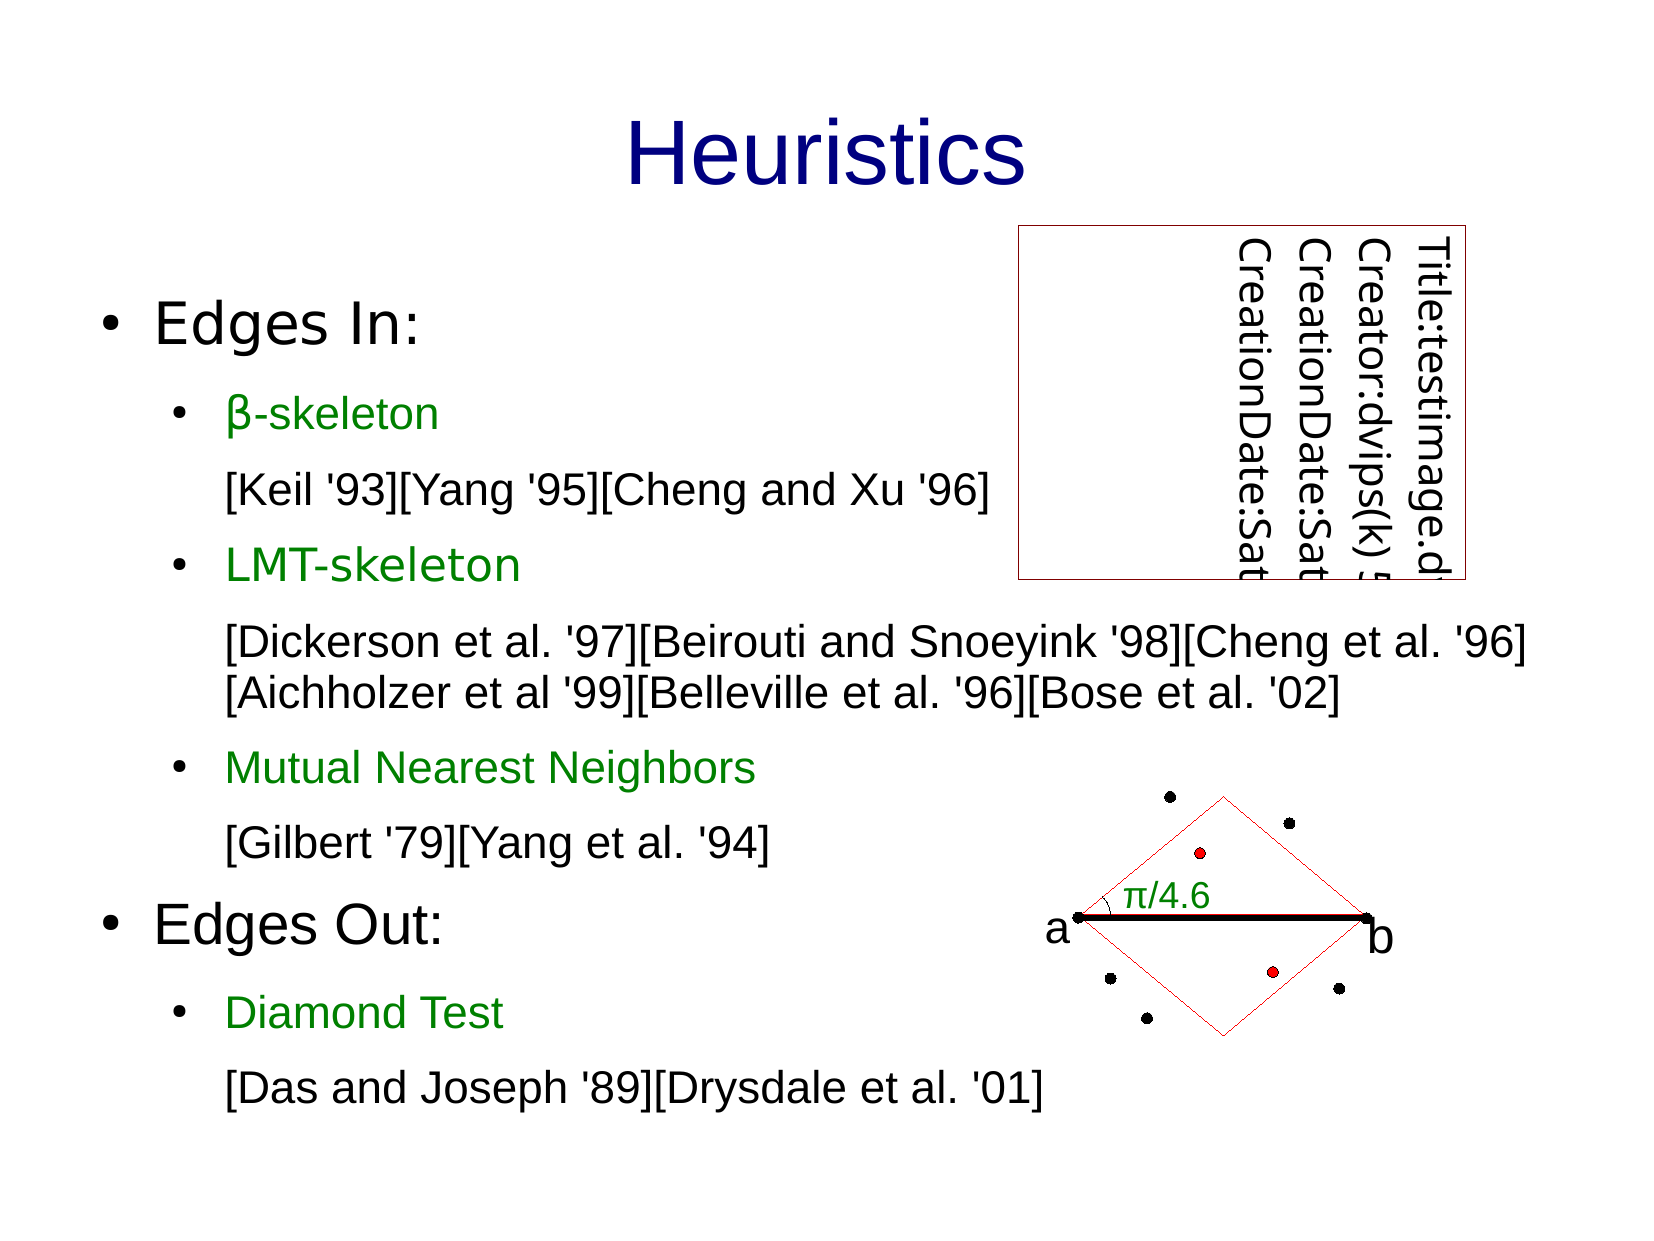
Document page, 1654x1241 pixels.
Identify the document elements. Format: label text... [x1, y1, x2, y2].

text_box [1072, 893, 1107, 924]
text_box [1085, 921, 1352, 1036]
text_box [1164, 791, 1176, 803]
text_box a [1029, 894, 1063, 961]
picture [1017, 222, 1468, 580]
list Edges In: β-skeleton [Keil '93][Yang '95][Cheng and Xu '96] LMT-skeleton [Dickerson et al. '97][Beirouti and Snoeyink '98][Cheng et al. '96][Aichholzer et al '99][Belleville et al. '96][Bose et al. '02] Mutual Nearest Neighbors [Gilbert '79][Yang et al. '94] Edges Out: Diamond Test [Das and Joseph '89][Drysdale et al. '01] [82, 290, 1571, 1109]
text_box π/4.6 [1107, 867, 1279, 925]
text_box [1333, 983, 1345, 995]
text_box [1138, 796, 1352, 915]
text_box [1141, 1012, 1153, 1024]
title Heuristics [82, 49, 1571, 257]
text_box b [1352, 901, 1402, 995]
text_box [1283, 817, 1295, 829]
text_box [1105, 973, 1117, 985]
